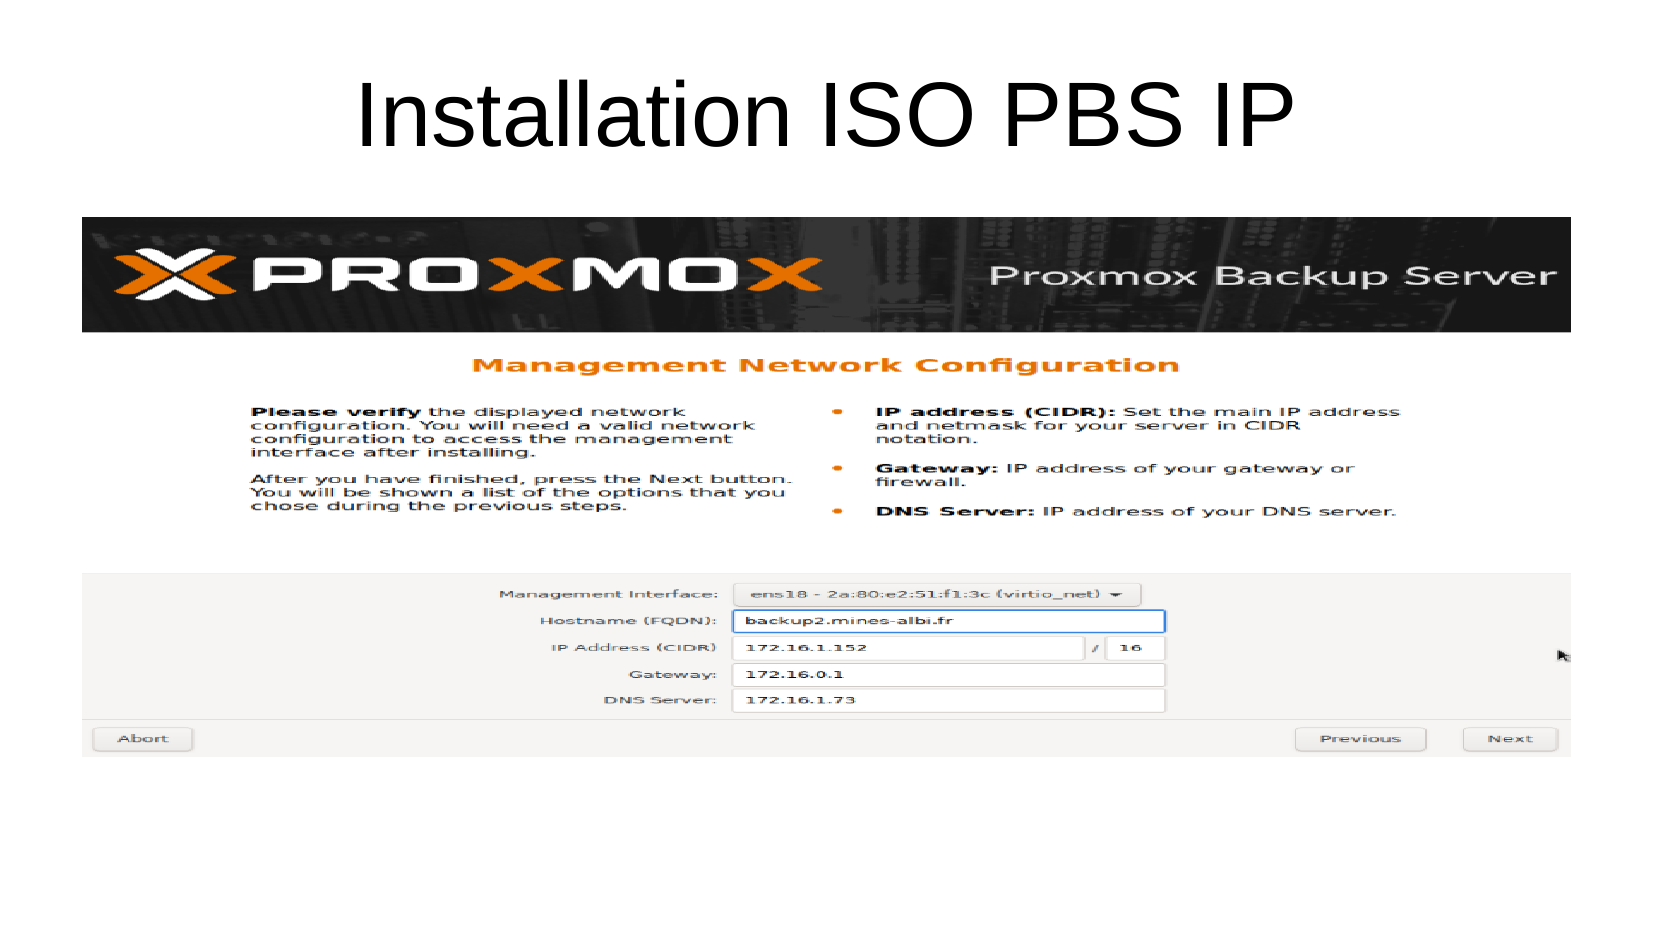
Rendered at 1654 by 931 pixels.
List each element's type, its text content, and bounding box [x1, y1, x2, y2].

picture [82, 217, 1571, 758]
title Installation ISO PBS IP [82, 37, 1571, 193]
